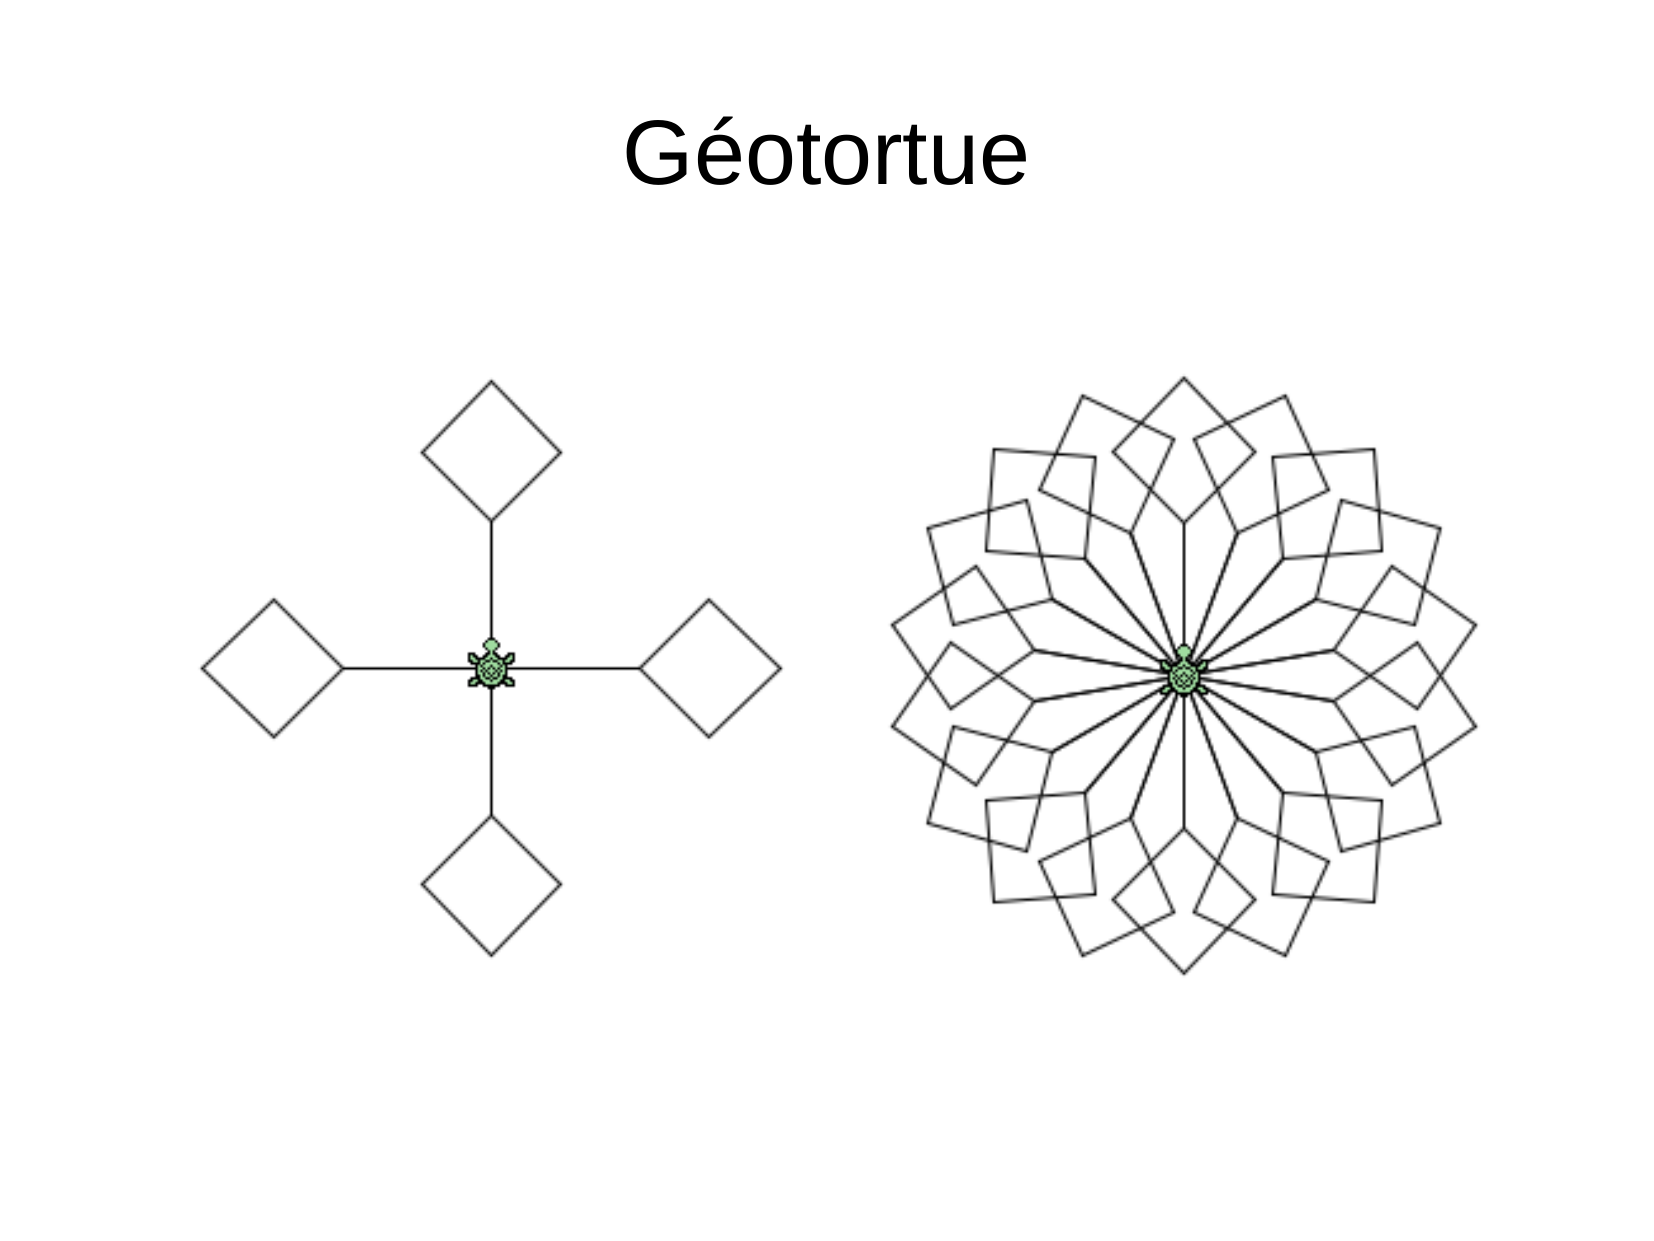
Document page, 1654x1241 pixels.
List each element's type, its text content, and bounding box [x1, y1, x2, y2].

title Géotortue [82, 49, 1571, 257]
picture [182, 342, 1536, 1034]
